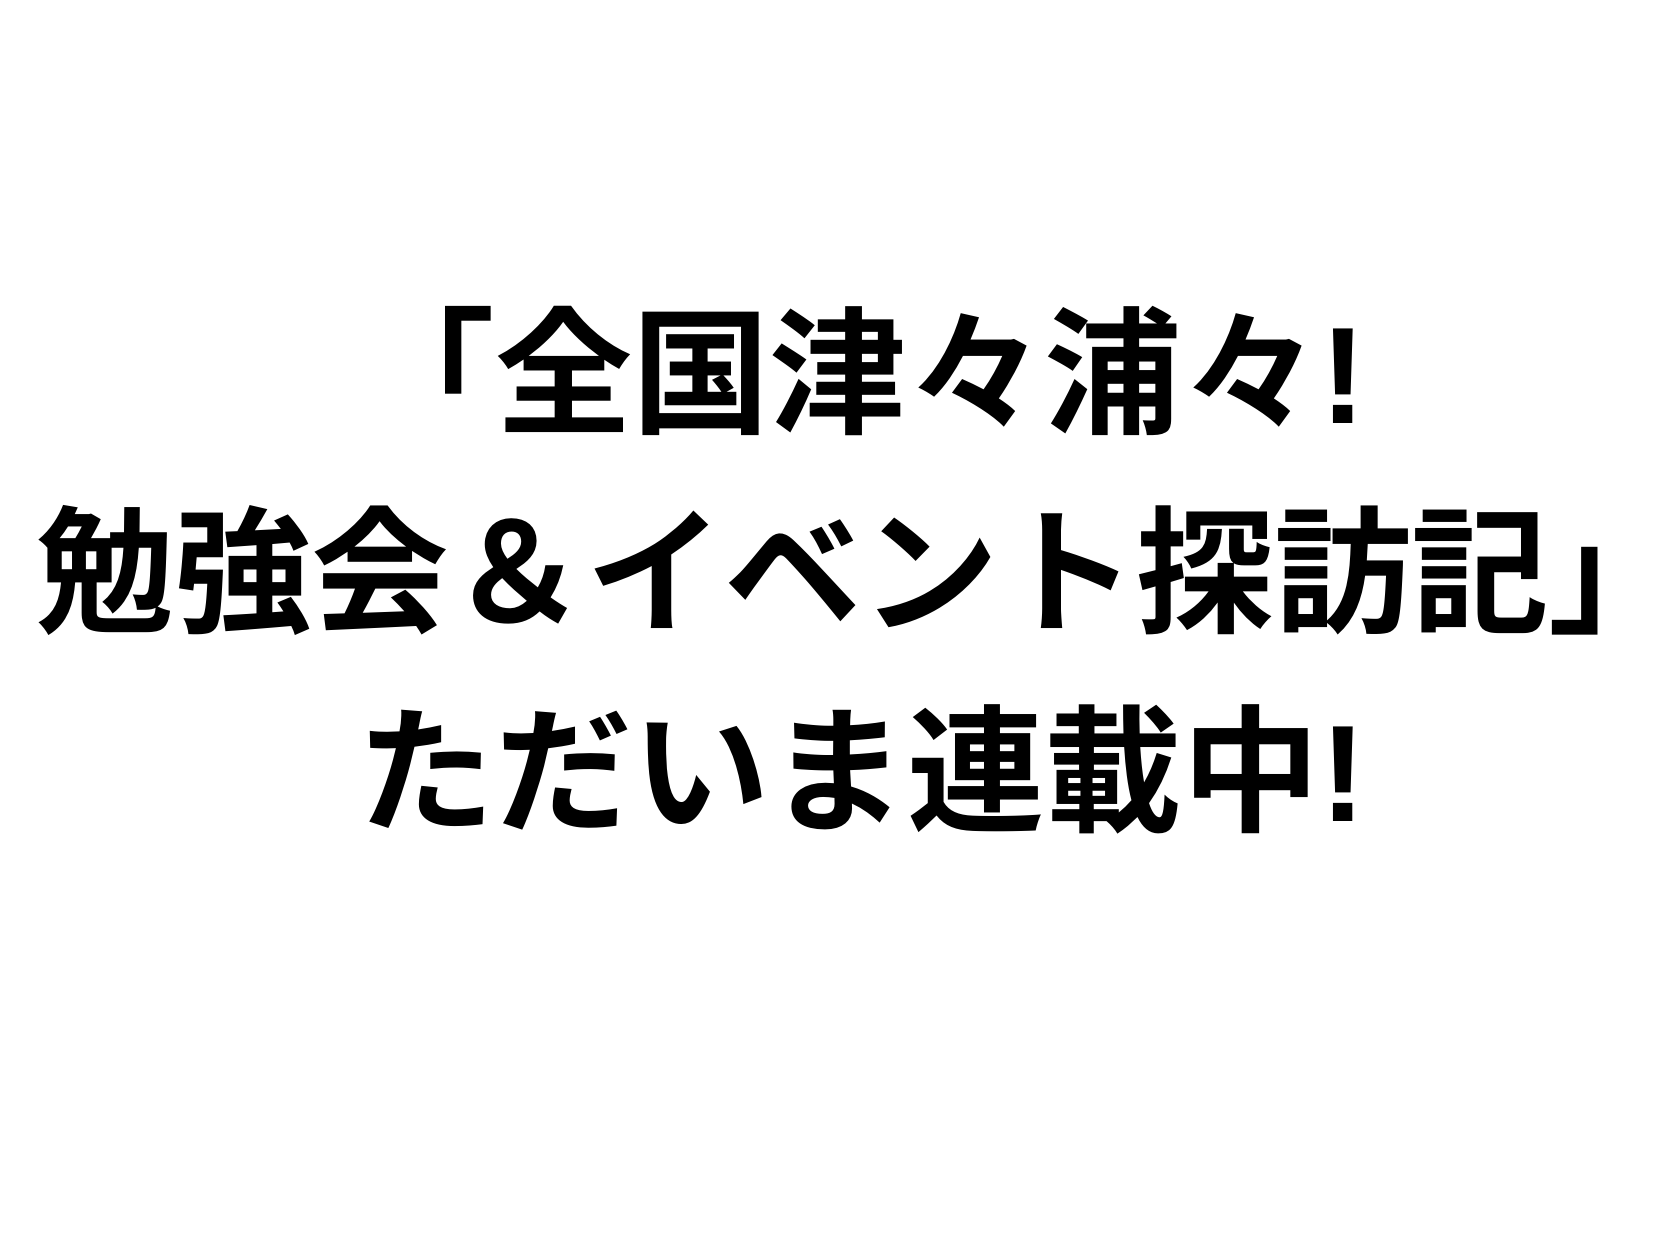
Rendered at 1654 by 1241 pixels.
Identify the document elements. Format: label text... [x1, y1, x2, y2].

text_box 「全国津々浦々! 勉強会＆イベント探訪記」 ただいま連載中! [21, 257, 1621, 728]
